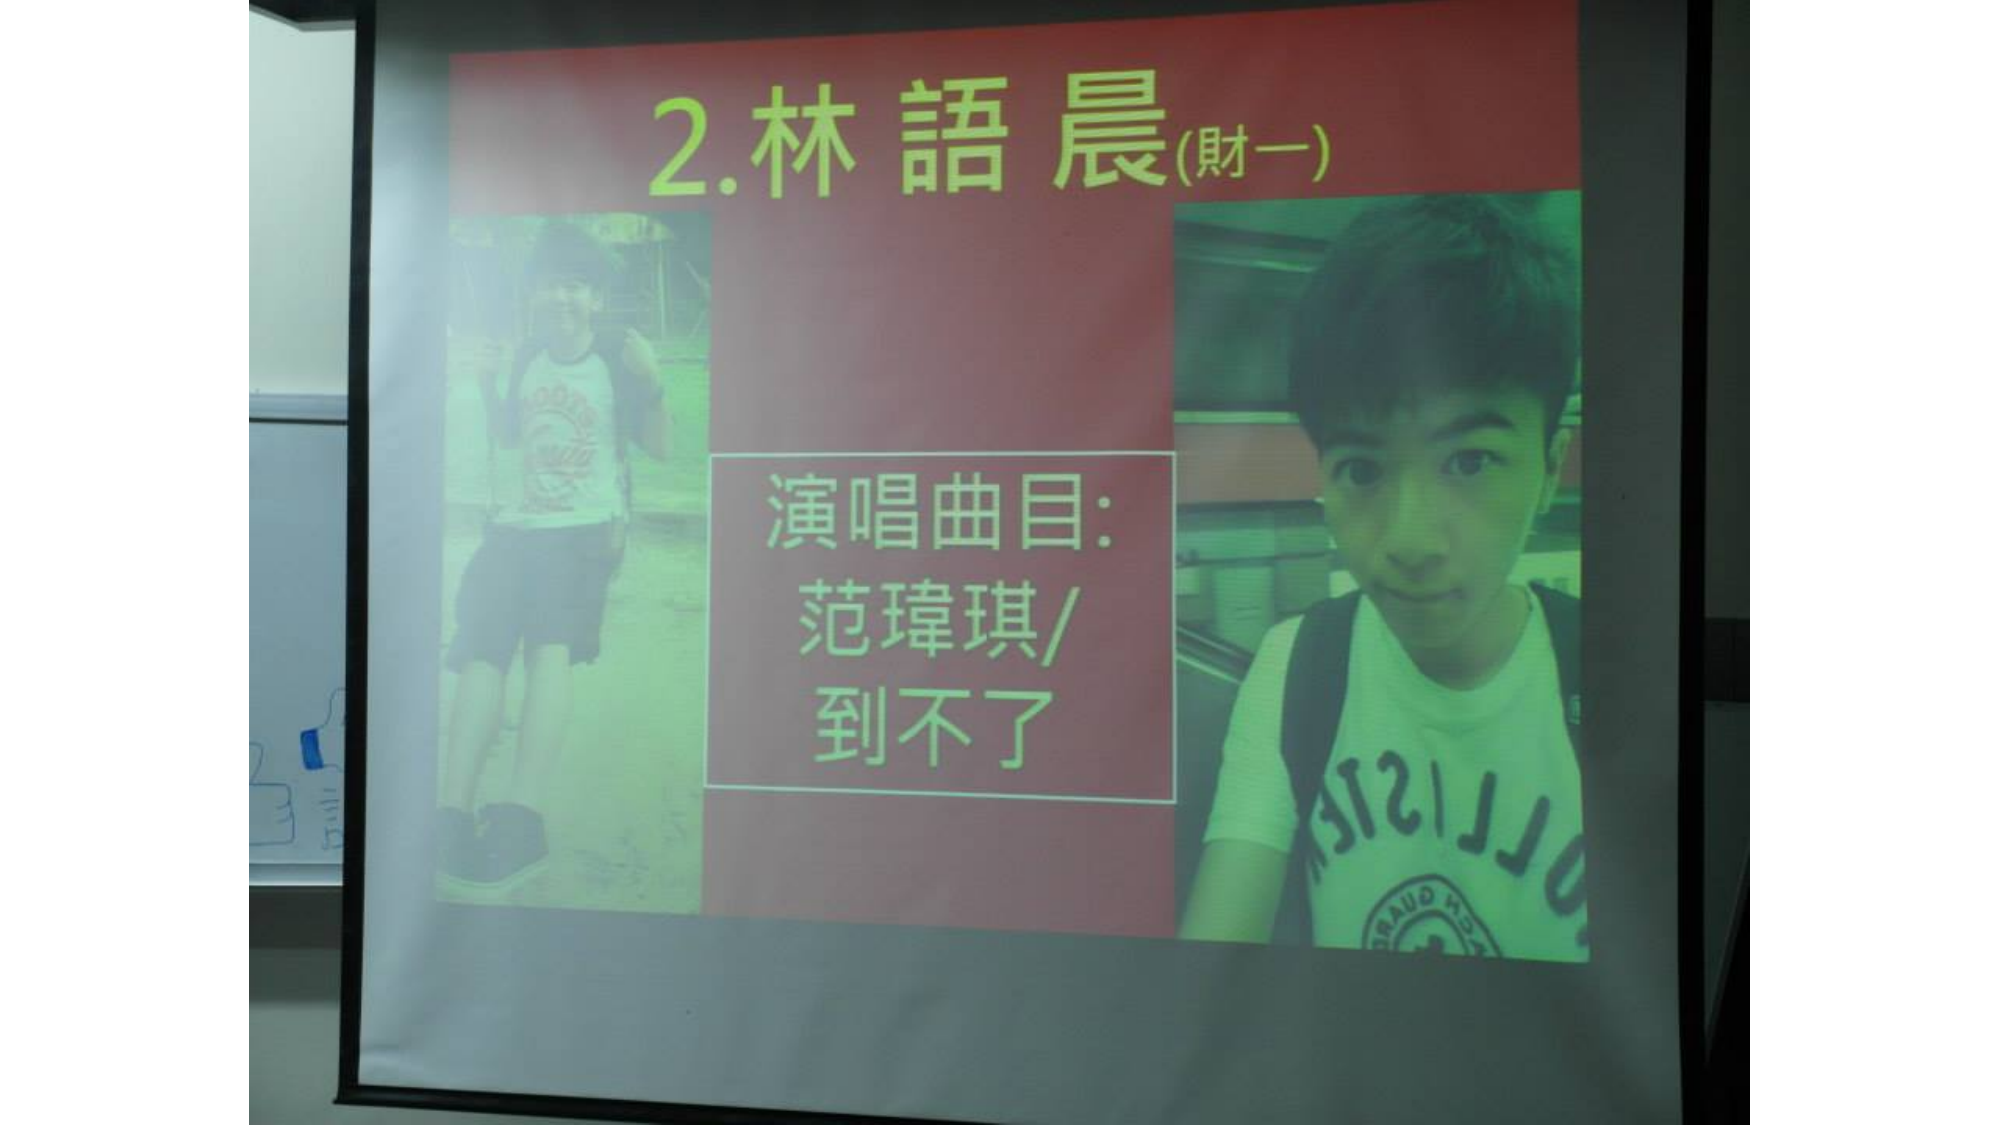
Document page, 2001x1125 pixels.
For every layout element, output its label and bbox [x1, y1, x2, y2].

picture [249, 0, 1750, 1125]
